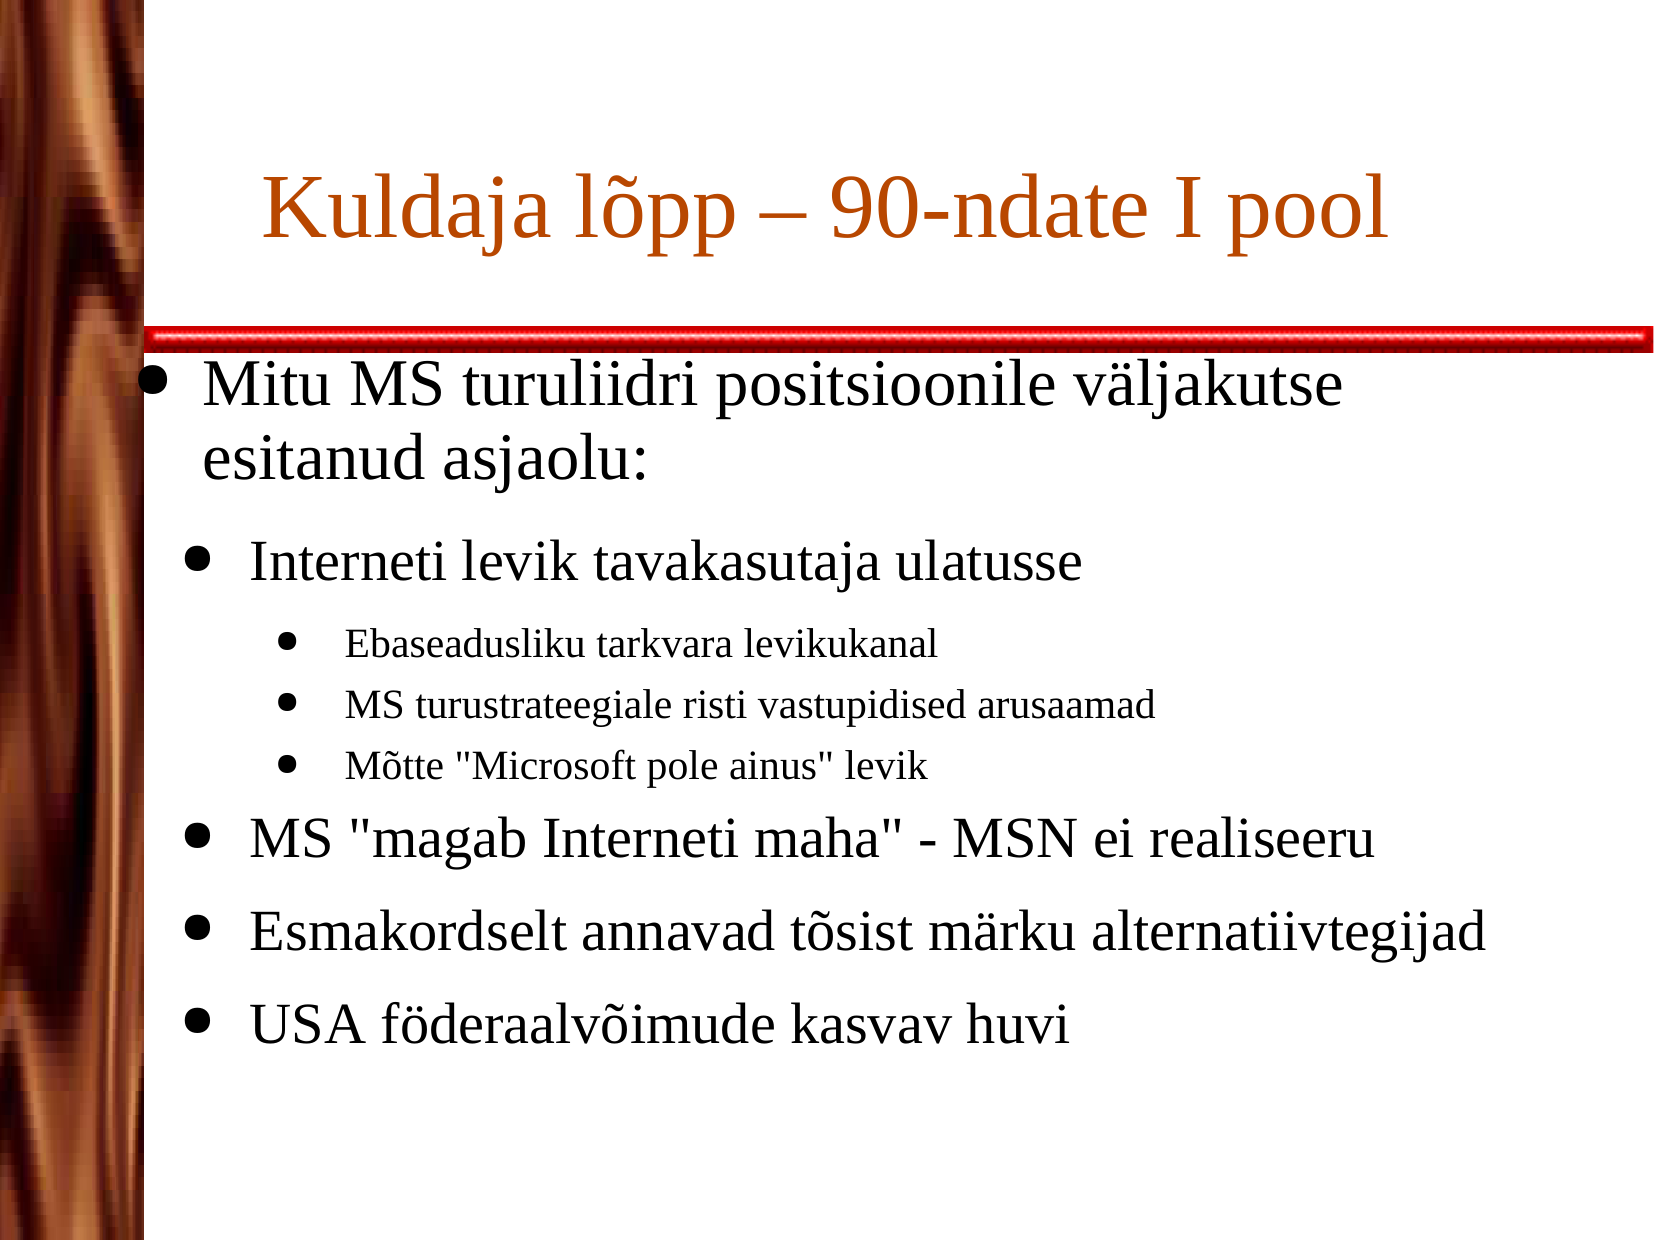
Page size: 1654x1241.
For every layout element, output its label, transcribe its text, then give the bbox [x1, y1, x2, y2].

title Kuldaja lõpp – 90-ndate I pool [121, 100, 1533, 312]
picture [0, 0, 1654, 1240]
list Mitu MS turuliidri positsioonile väljakutse esitanud asjaolu: Interneti levik tavakasutaja ulatusse Ebaseadusliku tarkvara levikukanal MS turustrateegiale risti vastupidised arusaamad Mõtte "Microsoft pole ainus" levik MS "magab Interneti maha" - MSN ei realiseeru Esmakordselt annavad tõsist märku alternatiivtegijad USA föderaalvõimude kasvav huvi [121, 344, 1533, 1126]
